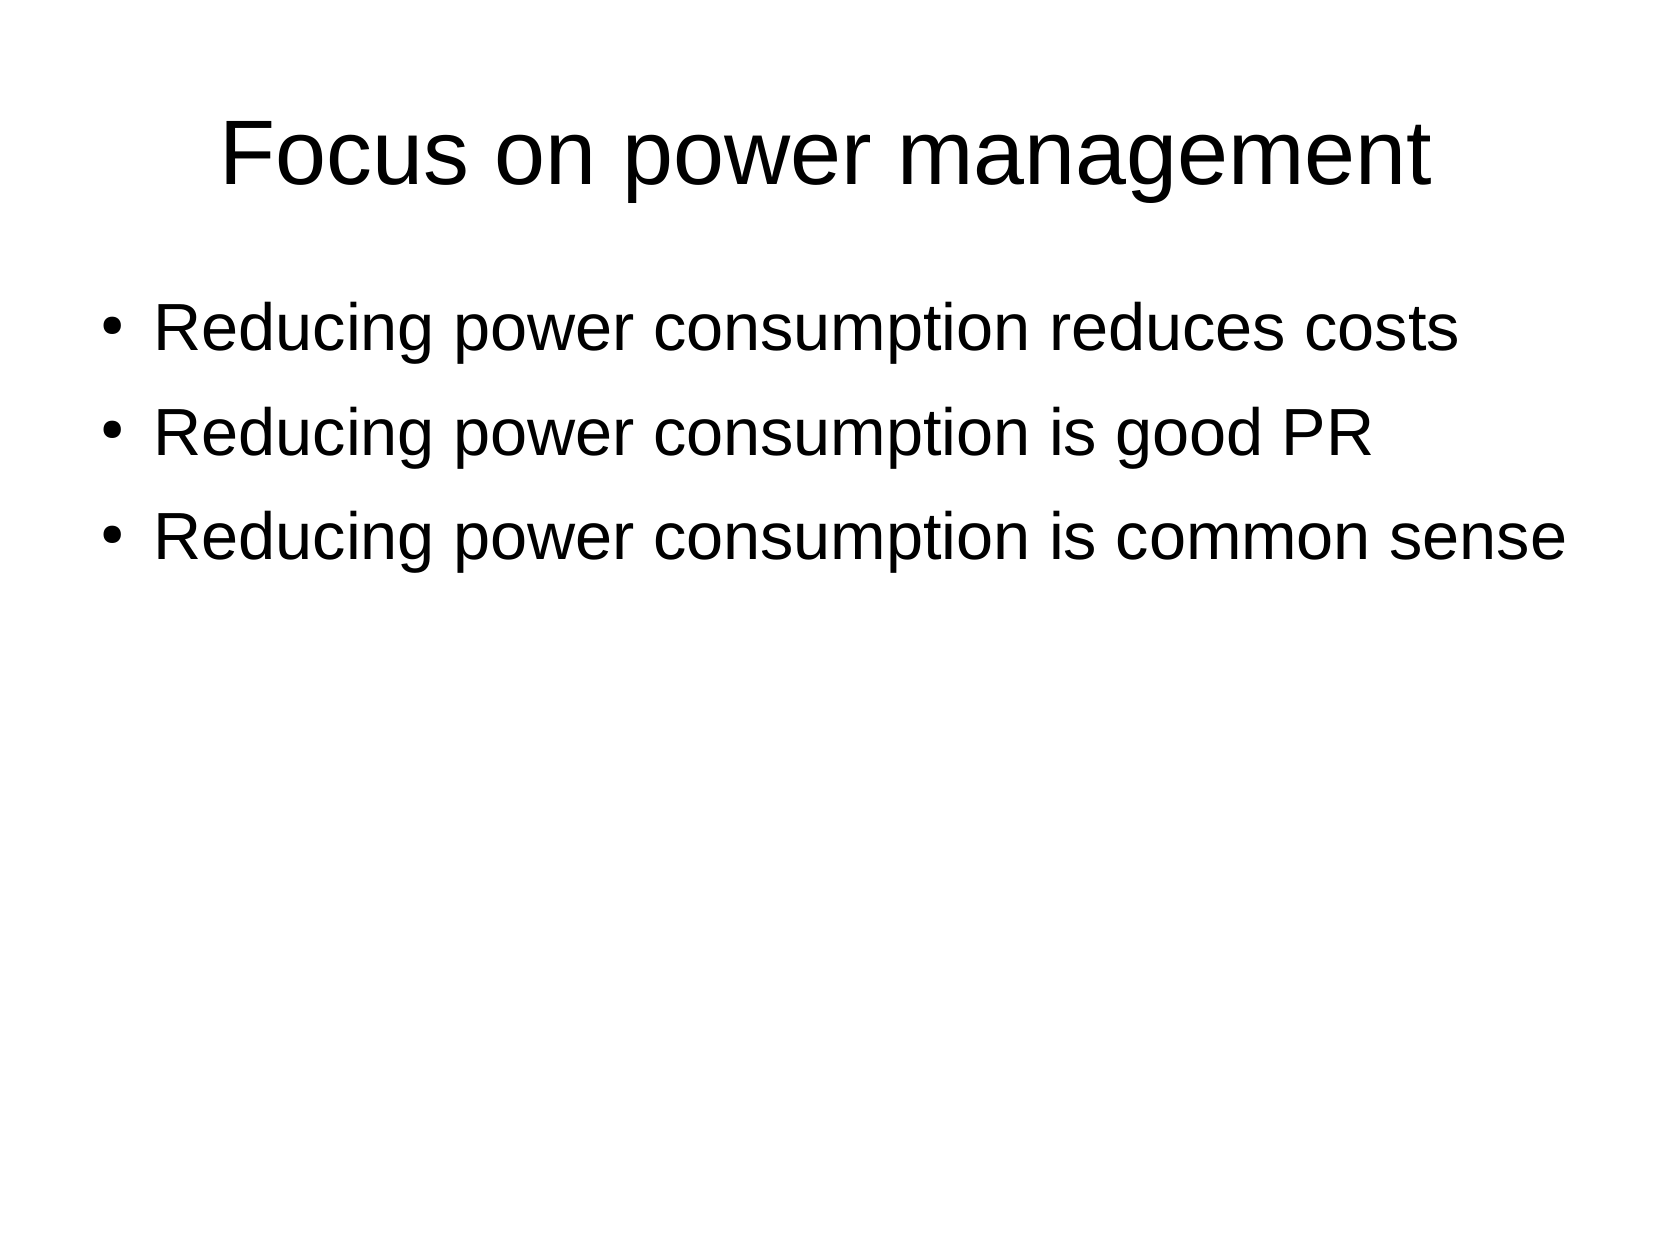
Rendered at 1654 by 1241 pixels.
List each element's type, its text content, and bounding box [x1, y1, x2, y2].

list Reducing power consumption reduces costs Reducing power consumption is good PR Reducing power consumption is common sense [82, 290, 1571, 1109]
title Focus on power management [82, 49, 1571, 257]
